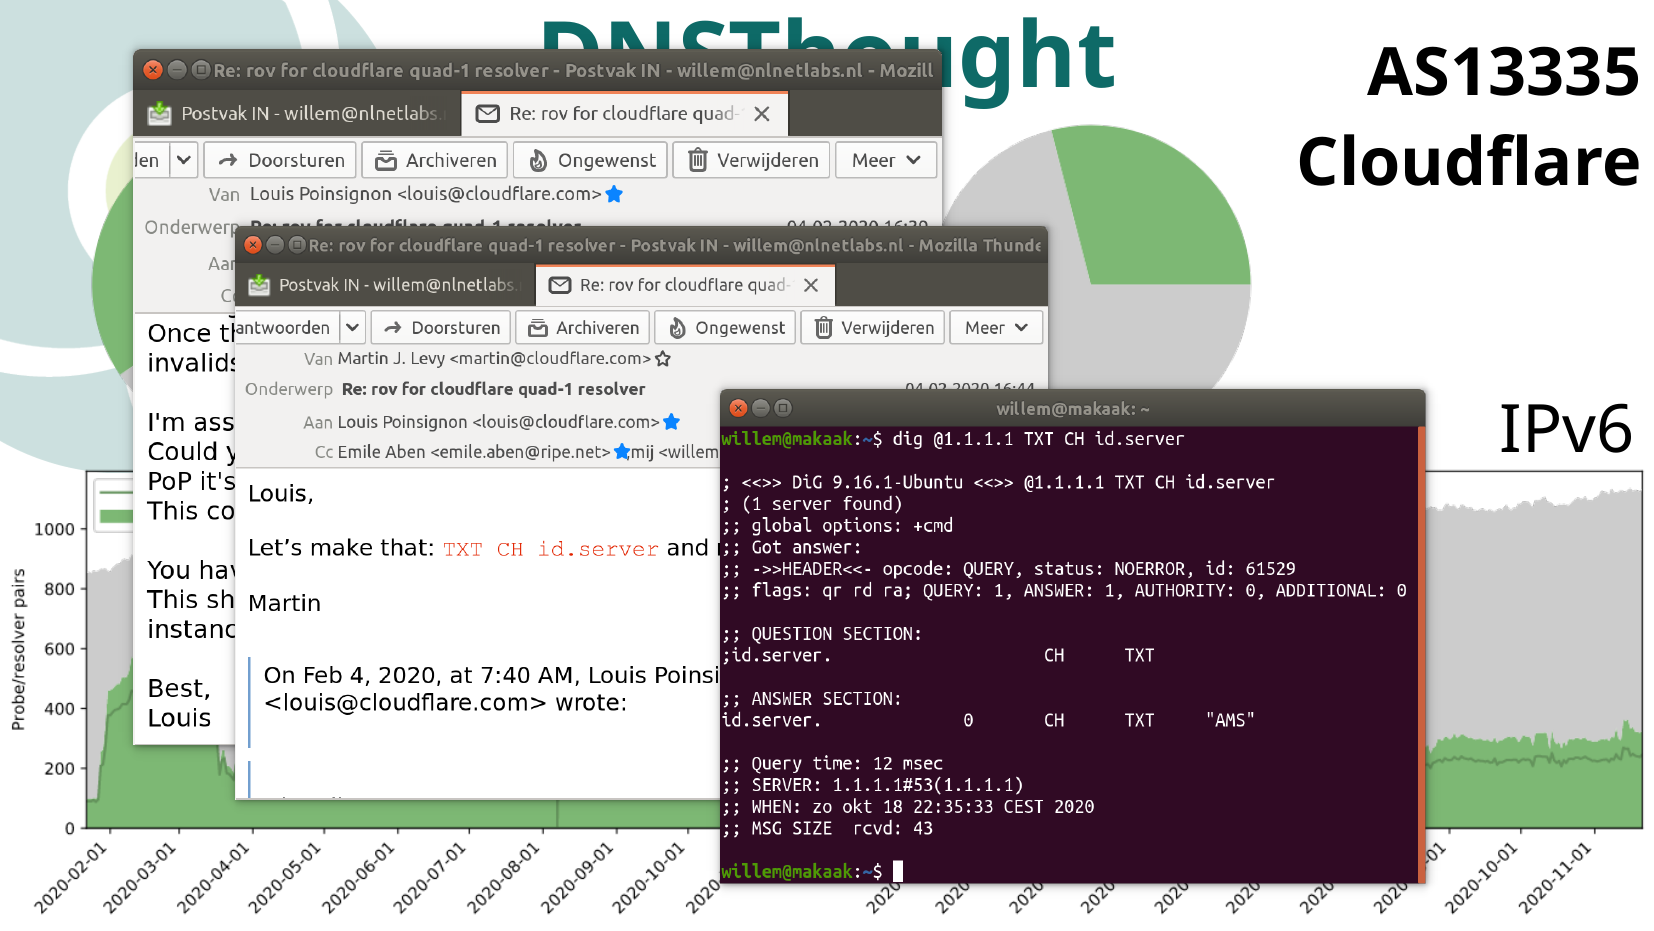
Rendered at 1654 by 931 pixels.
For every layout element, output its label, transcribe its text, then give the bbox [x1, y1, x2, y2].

text_box AS13335 Cloudflare [1240, 23, 1642, 256]
title DNSThought [82, 8, 1571, 94]
text_box IPv6 [1441, 380, 1636, 454]
picture [0, 34, 1654, 929]
